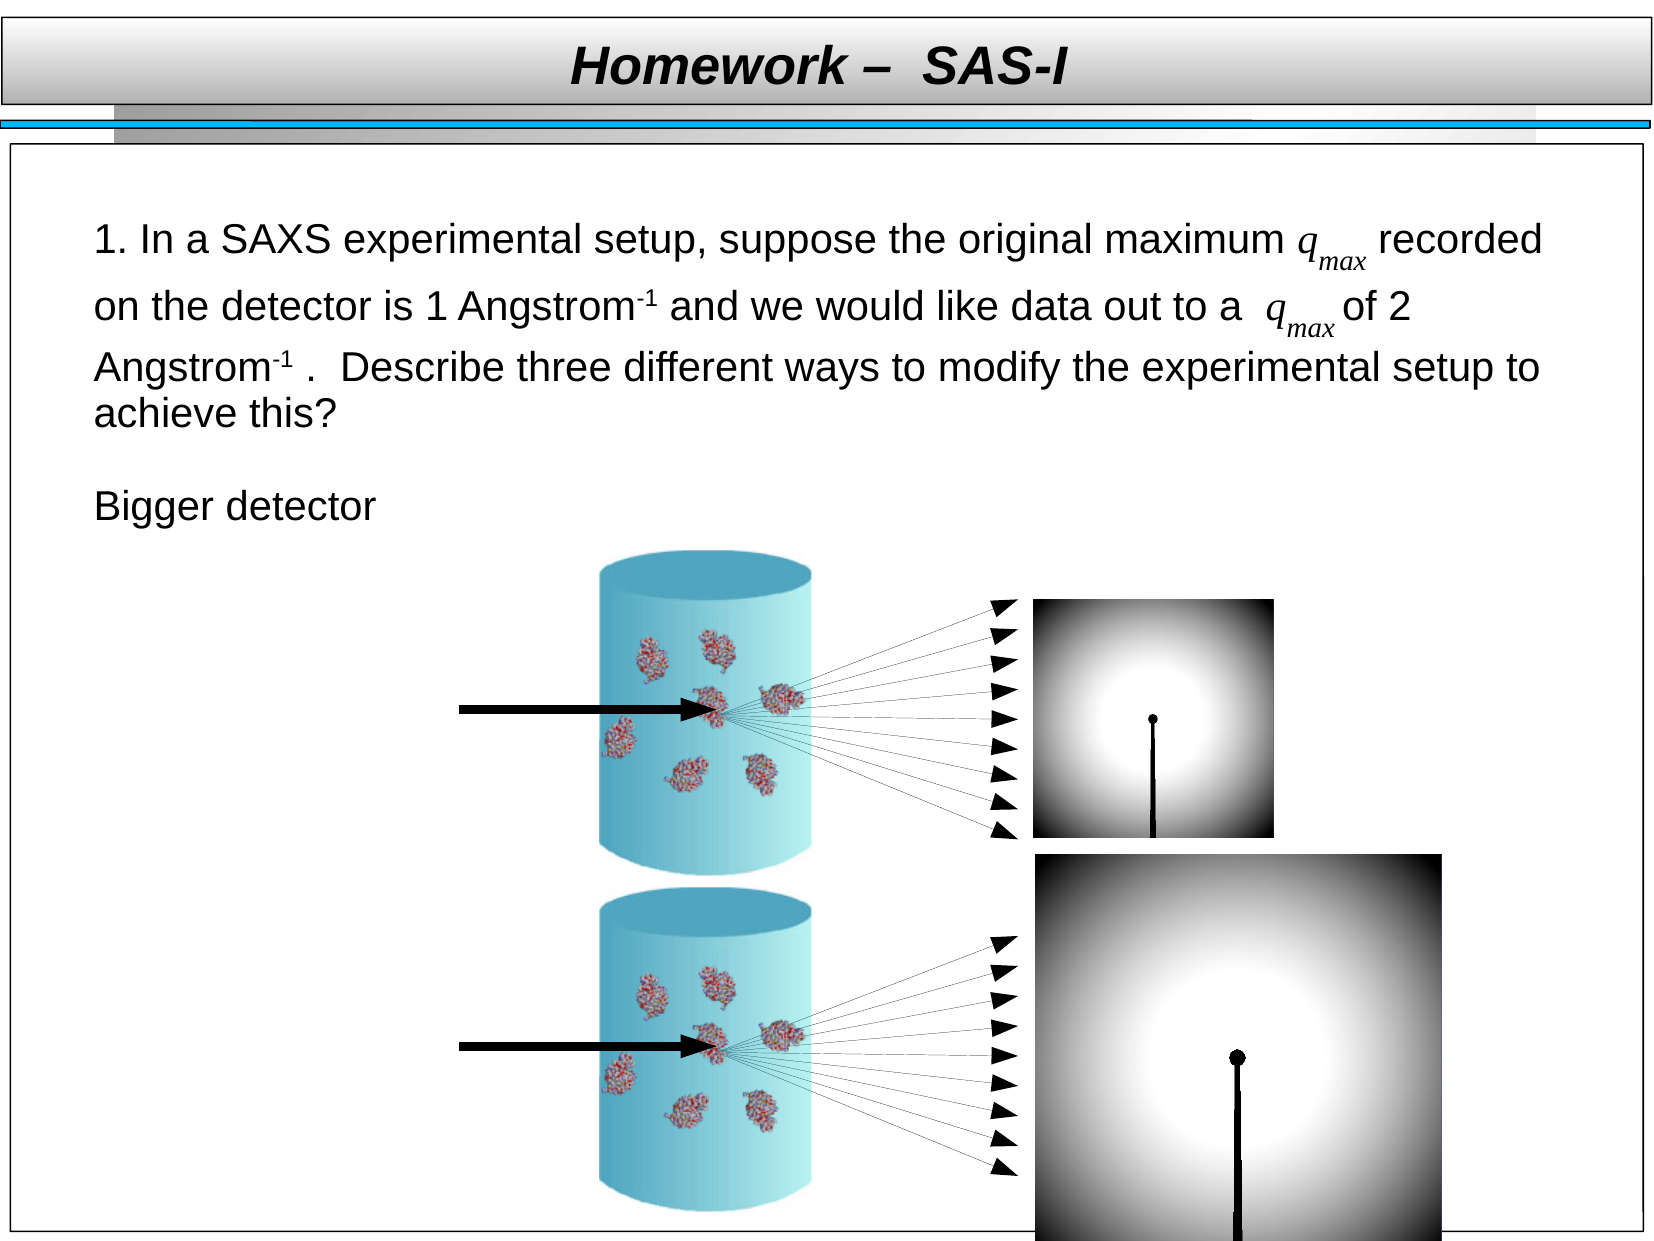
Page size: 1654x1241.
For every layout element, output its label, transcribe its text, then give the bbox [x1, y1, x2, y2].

text_box Homework – SAS-I [1, 17, 1652, 105]
text_box [71, 201, 78, 1241]
picture [1033, 599, 1274, 838]
picture [599, 886, 813, 1213]
text_box [0, 120, 1651, 129]
picture [599, 549, 813, 877]
picture [1035, 854, 1442, 1241]
text_box 1. In a SAXS experimental setup, suppose the original maximum qmax recorded on the detector is 1 Angstrom-1 and we would like data out to a qmax of 2 Angstrom-1 . Describe three different ways to modify the experimental setup to achieve this? Bigger detector [78, 201, 1576, 1241]
